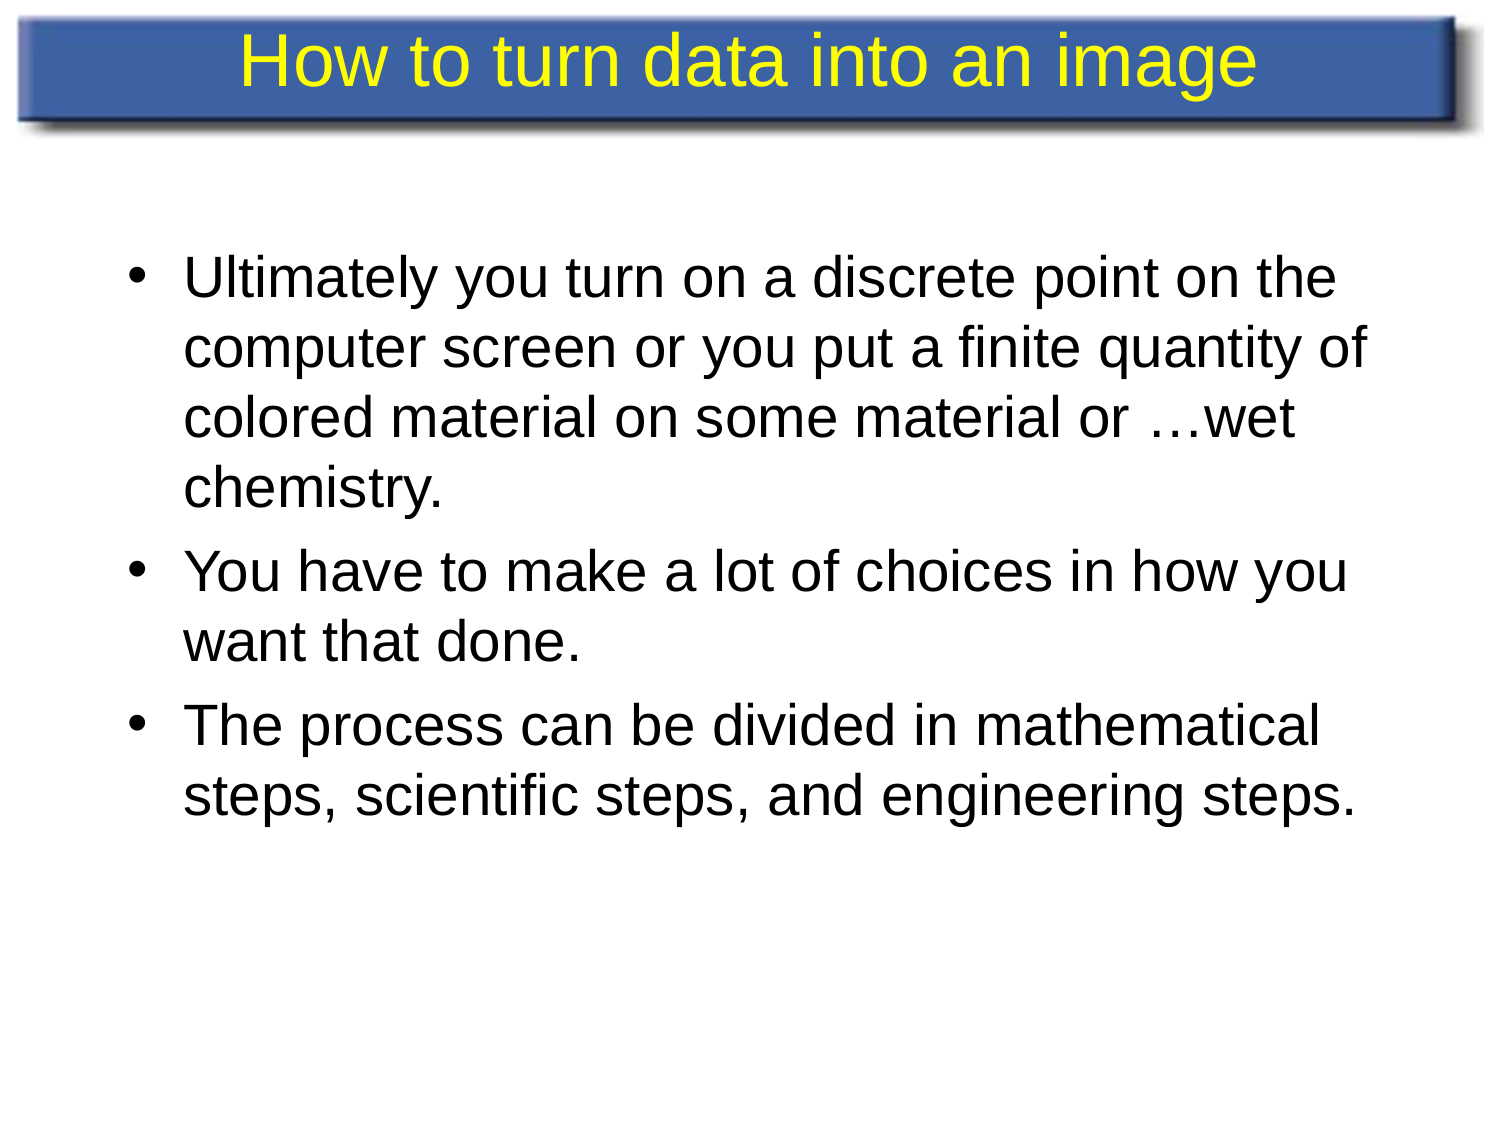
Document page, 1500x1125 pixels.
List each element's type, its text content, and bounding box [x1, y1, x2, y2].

picture [16, 13, 1484, 141]
title How to turn data into an image [112, 0, 1388, 114]
list Ultimately you turn on a discrete point on the computer screen or you put a finite quantity of colored material on some material or …wet chemistry. You have to make a lot of choices in how you want that done. The process can be divided in mathematical steps, scientific steps, and engineering steps. [112, 231, 1388, 907]
